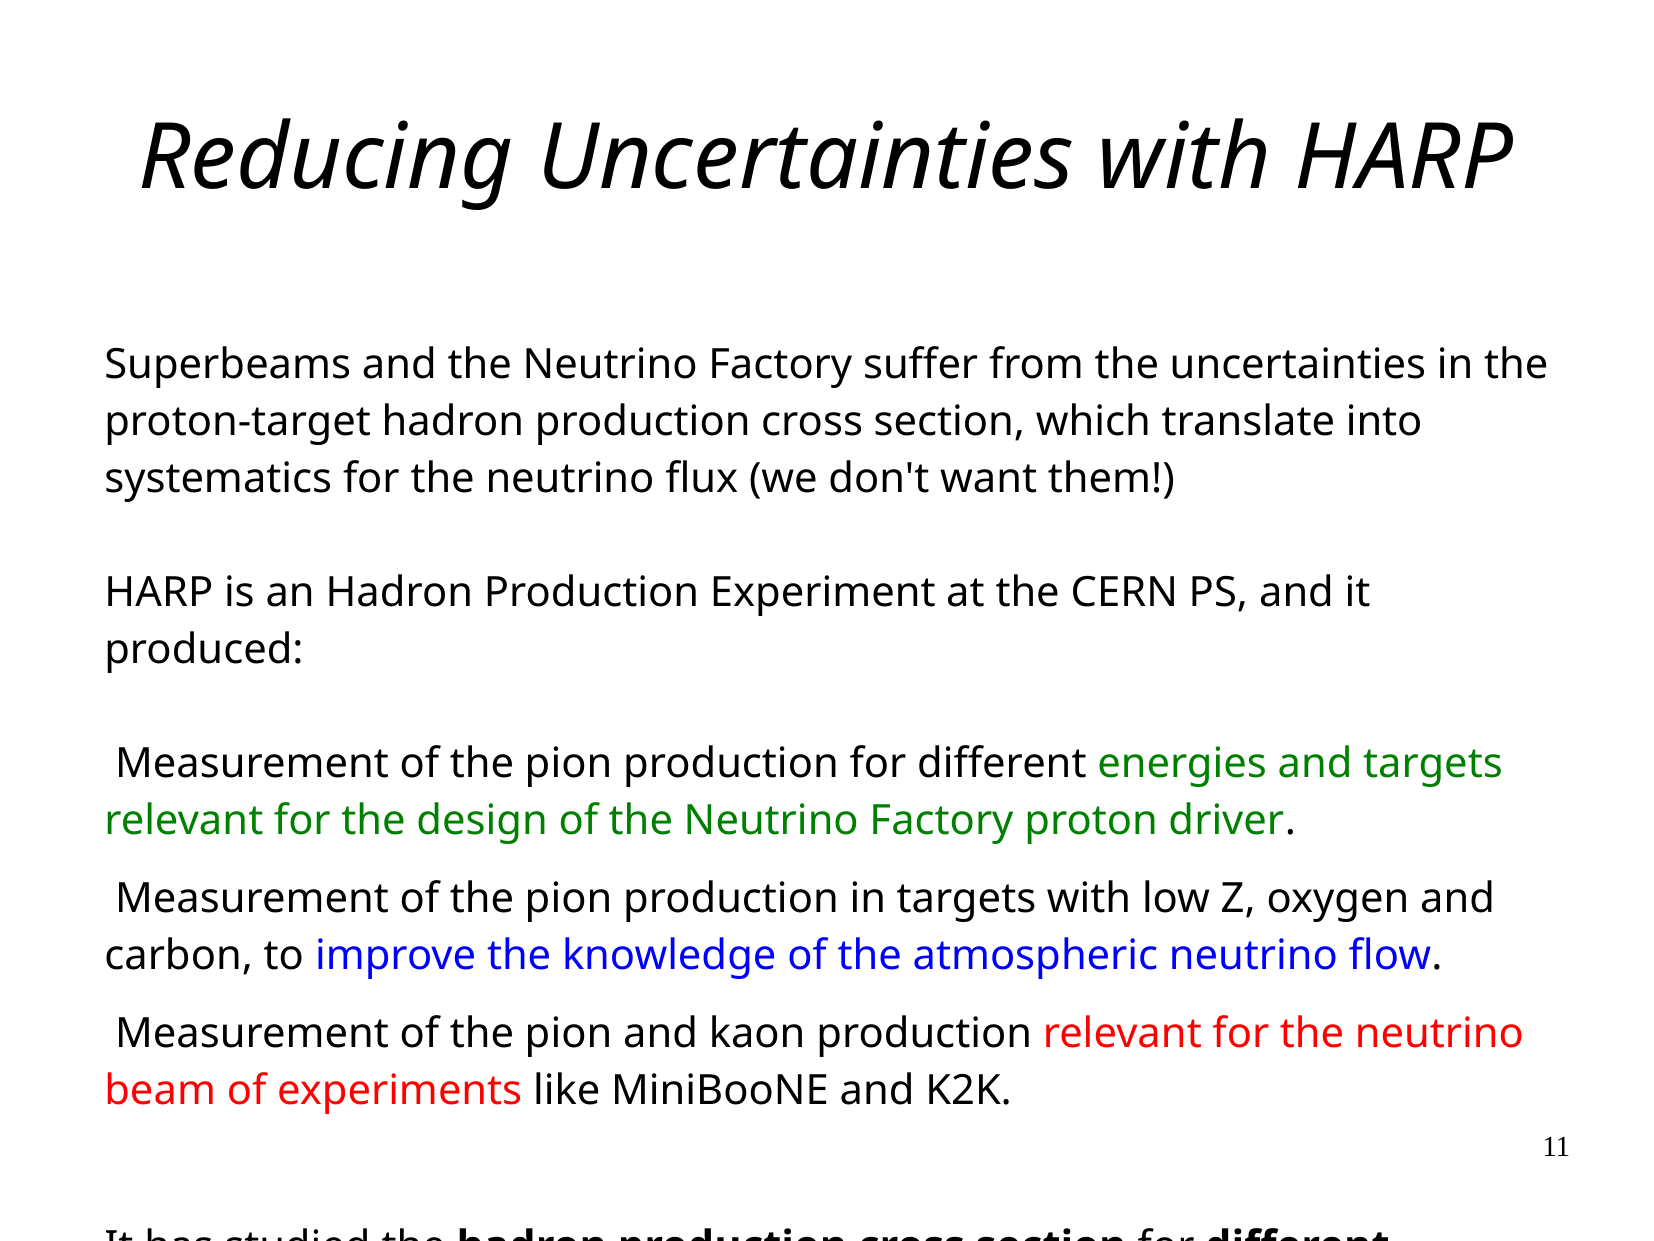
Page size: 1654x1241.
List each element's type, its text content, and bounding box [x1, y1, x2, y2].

title Reducing Uncertainties with HARP [82, 31, 1571, 275]
text_box Superbeams and the Neutrino Factory suffer from the uncertainties in the proton-target hadron production cross section, which translate into systematics for the neutrino flux (we don't want them!) HARP is an Hadron Production Experiment at the CERN PS, and it produced: Measurement of the pion production for different energies and targets relevant for the design of the Neutrino Factory proton driver. Measurement of the pion production in targets with low Z, oxygen and carbon, to improve the knowledge of the atmospheric neutrino flow. Measurement of the pion and kaon production relevant for the neutrino beam of experiments like MiniBooNE and K2K. It has studied the hadron production cross section for different targets, from hydrogen to lead, and for beam momentum from 1.5 to 15 GeV. [89, 326, 1569, 1176]
